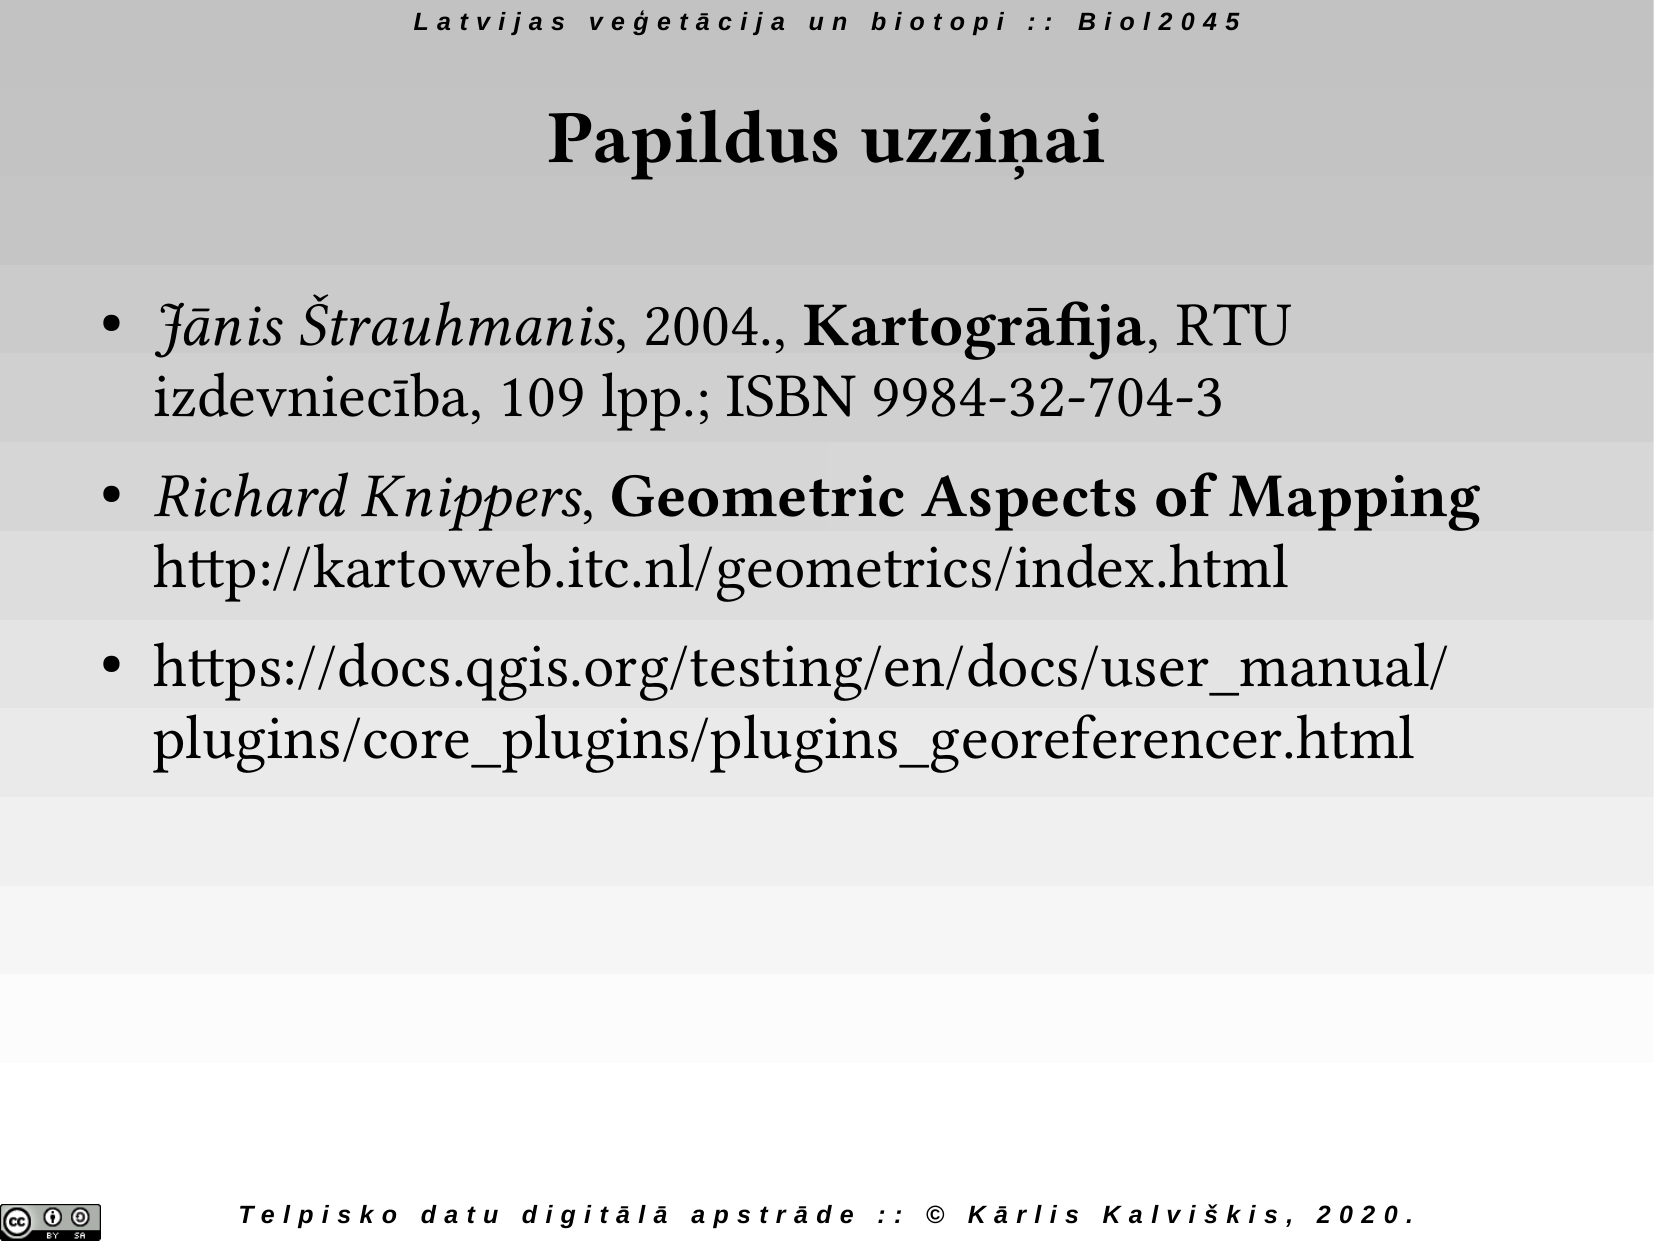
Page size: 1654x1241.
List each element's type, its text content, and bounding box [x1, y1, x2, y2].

title Papildus uzziņai [29, 43, 1625, 234]
list Jānis Štrauhmanis, 2004., Kartogrāfija, RTU izdevniecība, 109 lpp.; ISBN 9984-32-704-3 Richard Knippers, Geometric Aspects of Mapping http://kartoweb.itc.nl/geometrics/index.html https://docs.qgis.org/testing/en/docs/user_manual/plugins/core_plugins/plugins_georeferencer.html [82, 289, 1571, 1113]
picture [0, 0, 1654, 1241]
